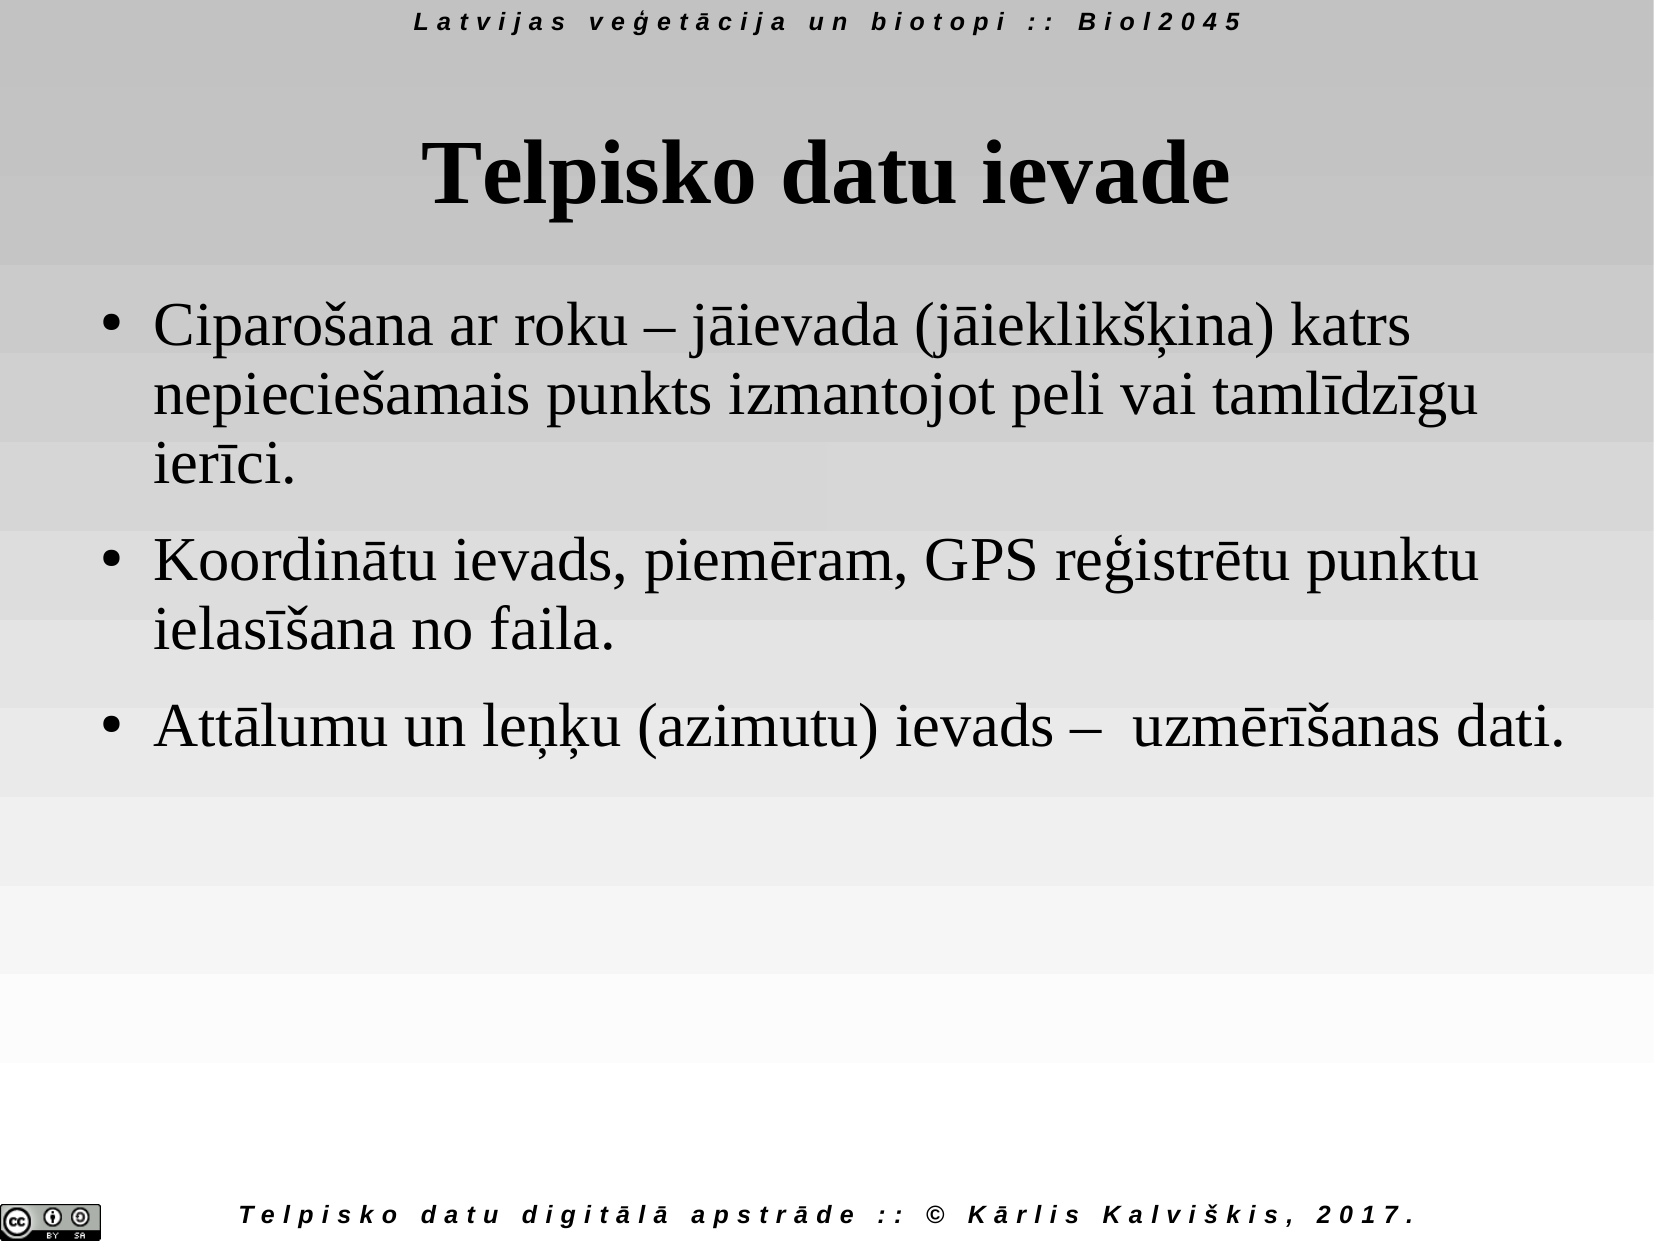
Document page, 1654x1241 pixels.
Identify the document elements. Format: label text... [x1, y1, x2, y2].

title Telpisko datu ievade [29, 49, 1625, 296]
picture [0, 0, 1654, 1241]
list Ciparošana ar roku – jāievada (jāieklikšķina) katrs nepieciešamais punkts izmantojot peli vai tamlīdzīgu ierīci. Koordinātu ievads, piemēram, GPS reģistrētu punktu ielasīšana no faila. Attālumu un leņķu (azimutu) ievads – uzmērīšanas dati. [82, 289, 1571, 1113]
